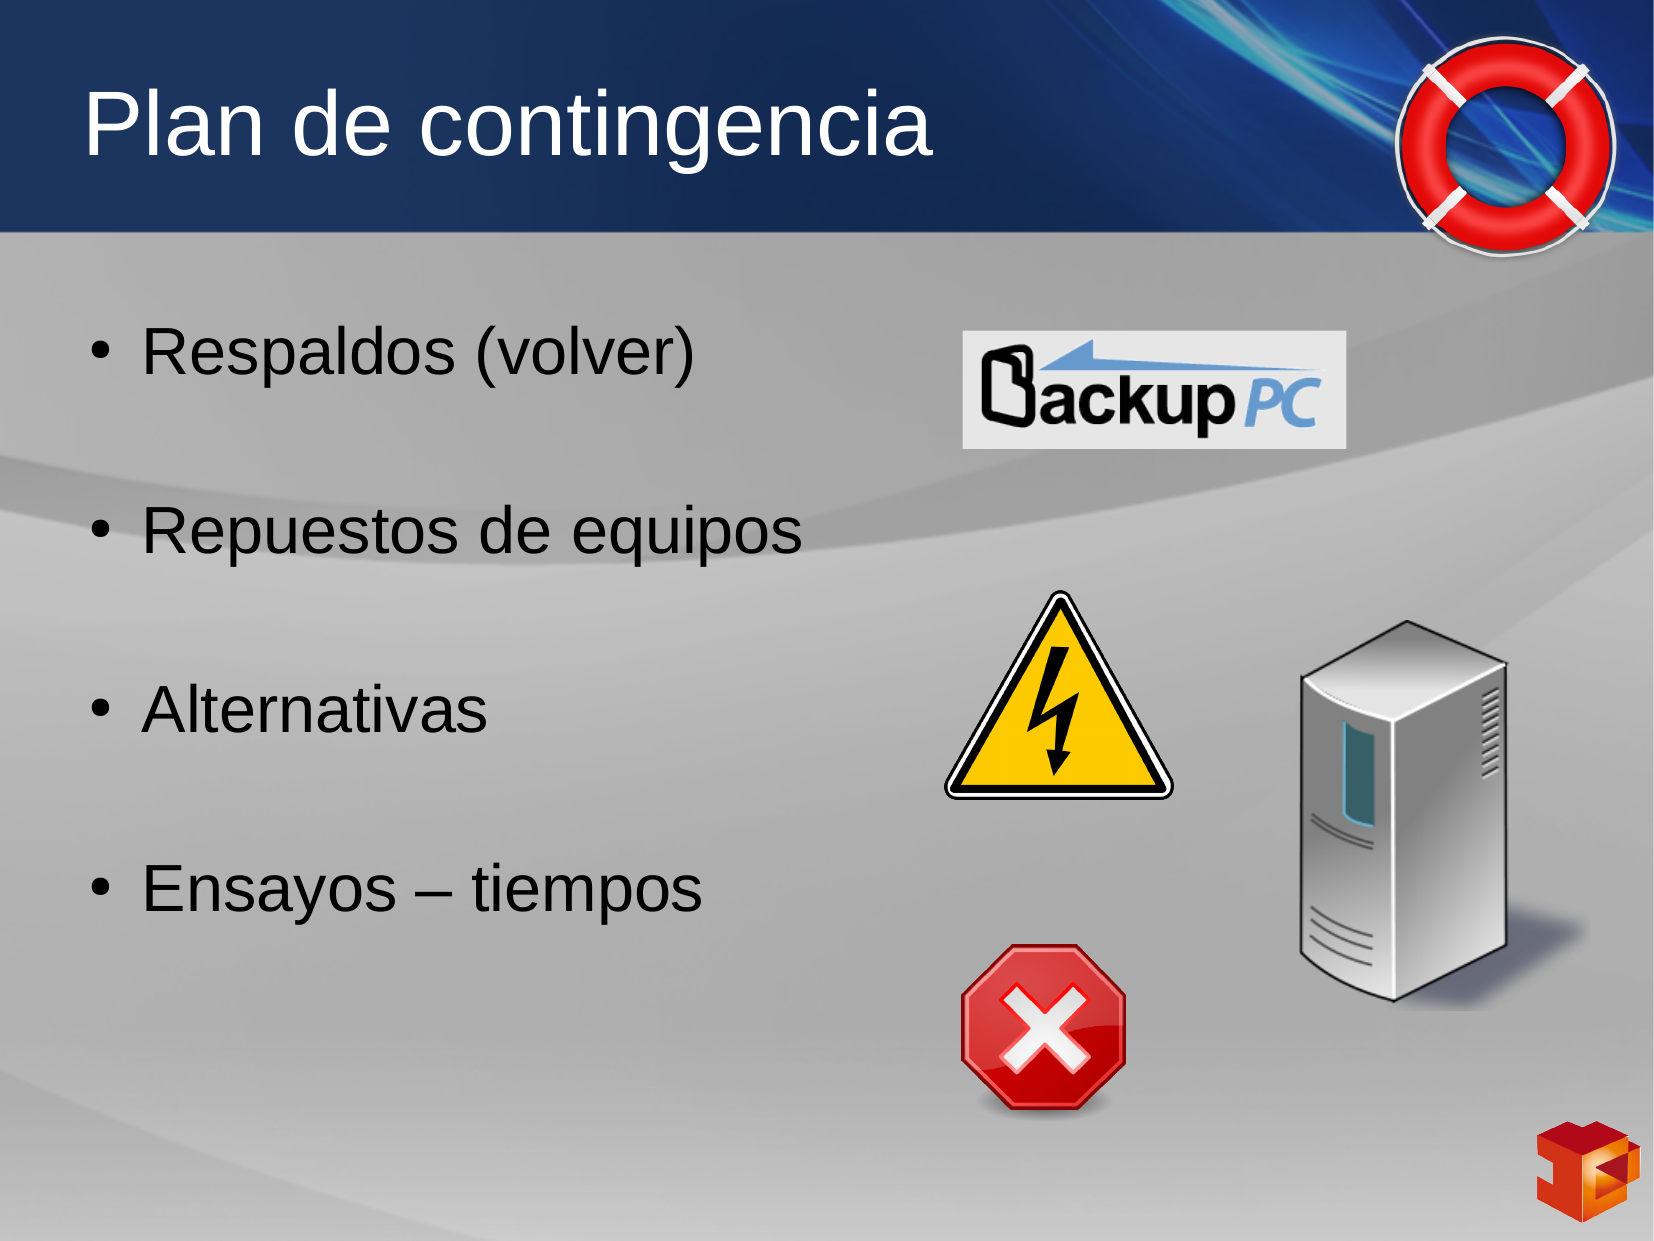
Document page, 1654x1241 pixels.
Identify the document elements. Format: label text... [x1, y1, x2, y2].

title Plan de contingencia [82, 19, 1571, 228]
text_box [962, 330, 1347, 449]
picture [0, 0, 1654, 1241]
list Respaldos (volver) Repuestos de equipos Alternativas Ensayos – tiempos [70, 313, 1559, 1133]
